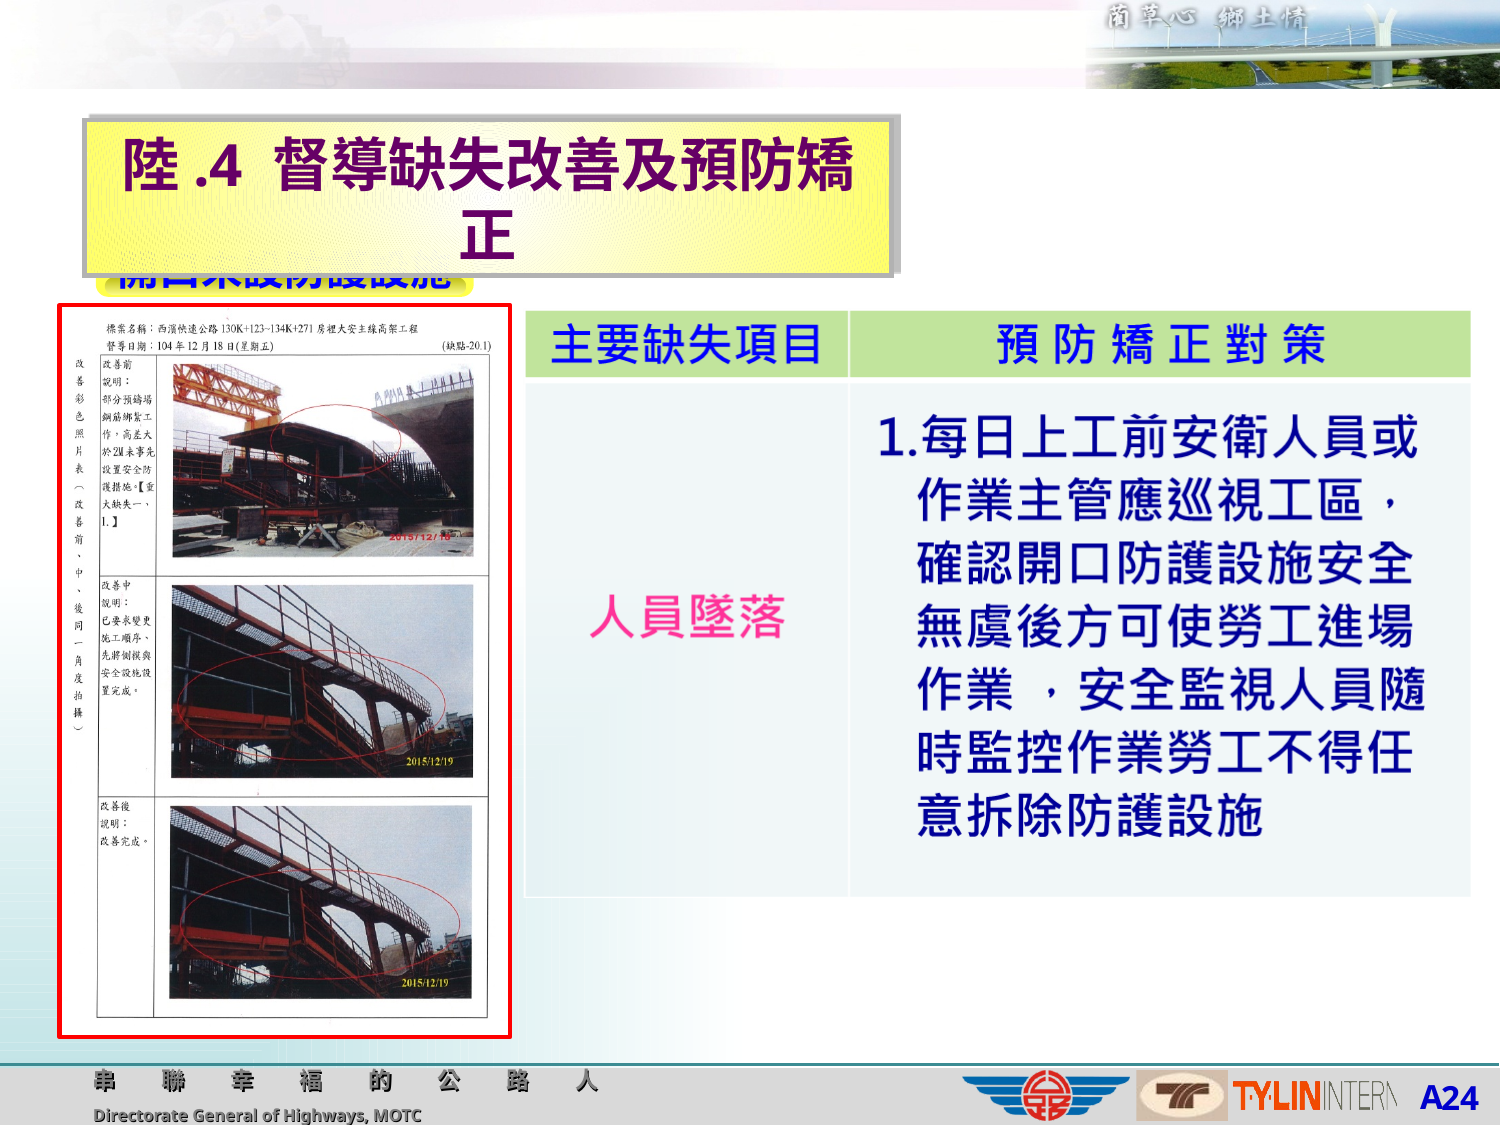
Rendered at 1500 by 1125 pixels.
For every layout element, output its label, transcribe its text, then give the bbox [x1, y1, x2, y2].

picture [521, 305, 1472, 898]
picture [61, 307, 509, 1035]
text_box 開口未設防護設施 [95, 275, 474, 302]
text_box 陸.4 督導缺失改善及預防矯正 [85, 120, 892, 275]
